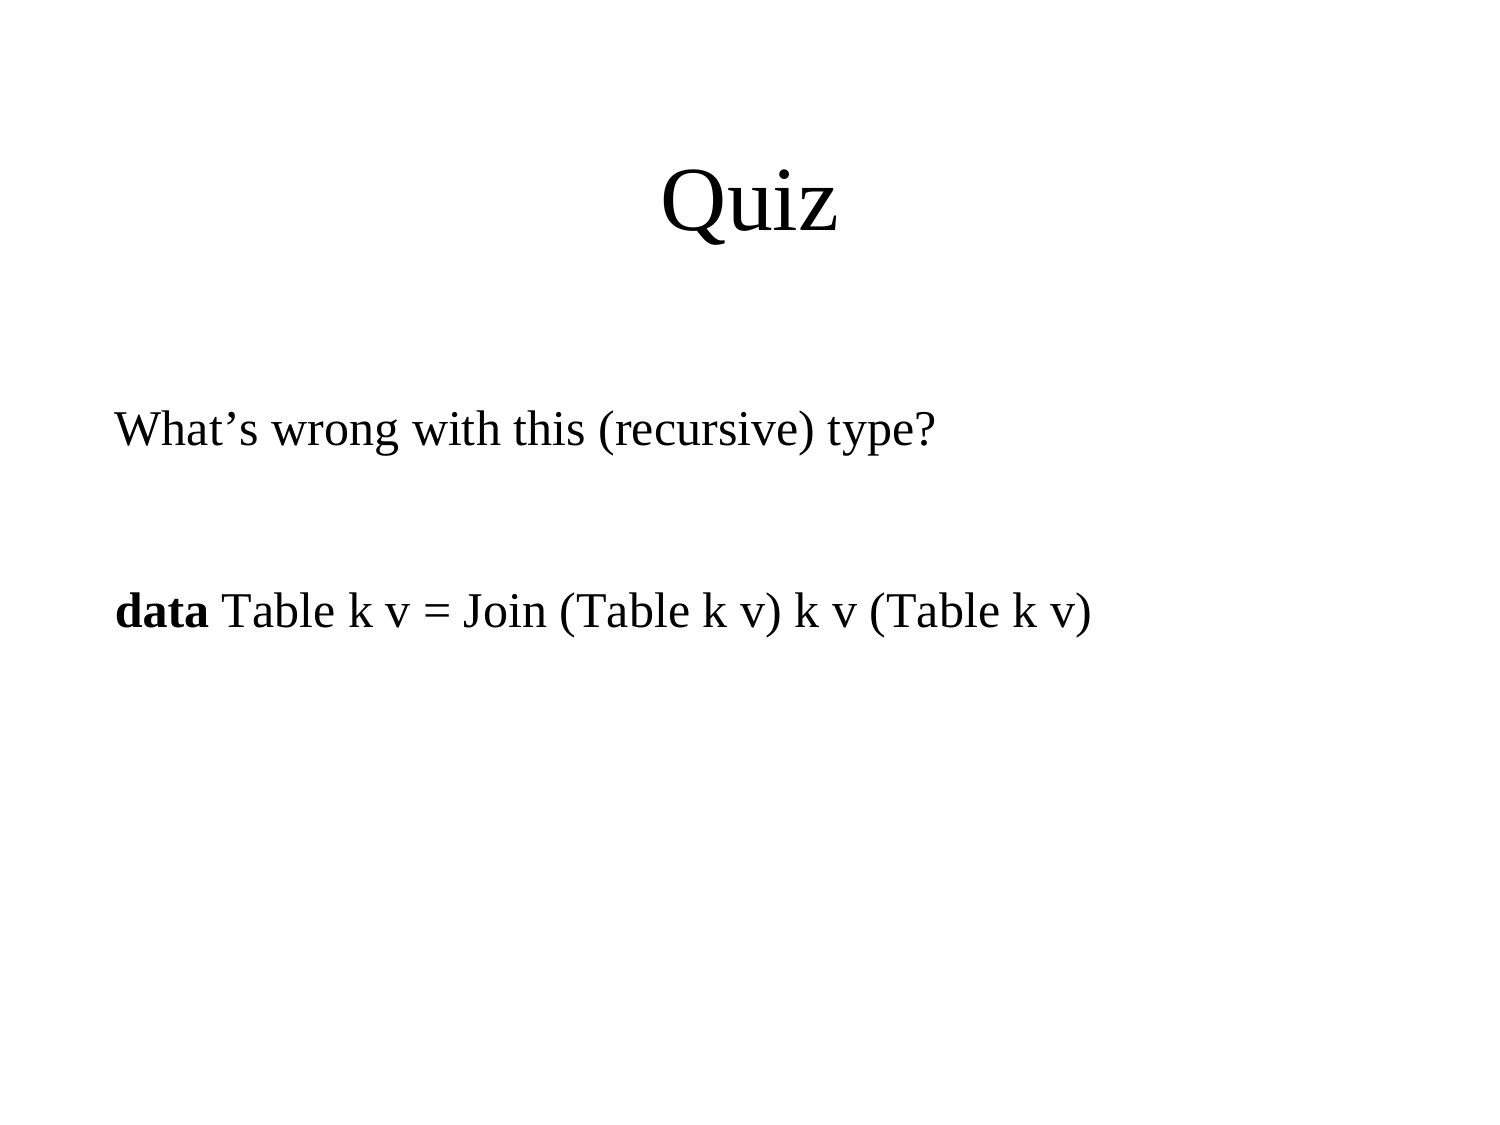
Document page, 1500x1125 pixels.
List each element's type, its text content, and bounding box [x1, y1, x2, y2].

title Quiz [112, 99, 1388, 288]
text_box What’s wrong with this (recursive) type? data Table k v = Join (Table k v) k v (Table k v) [99, 387, 1401, 646]
